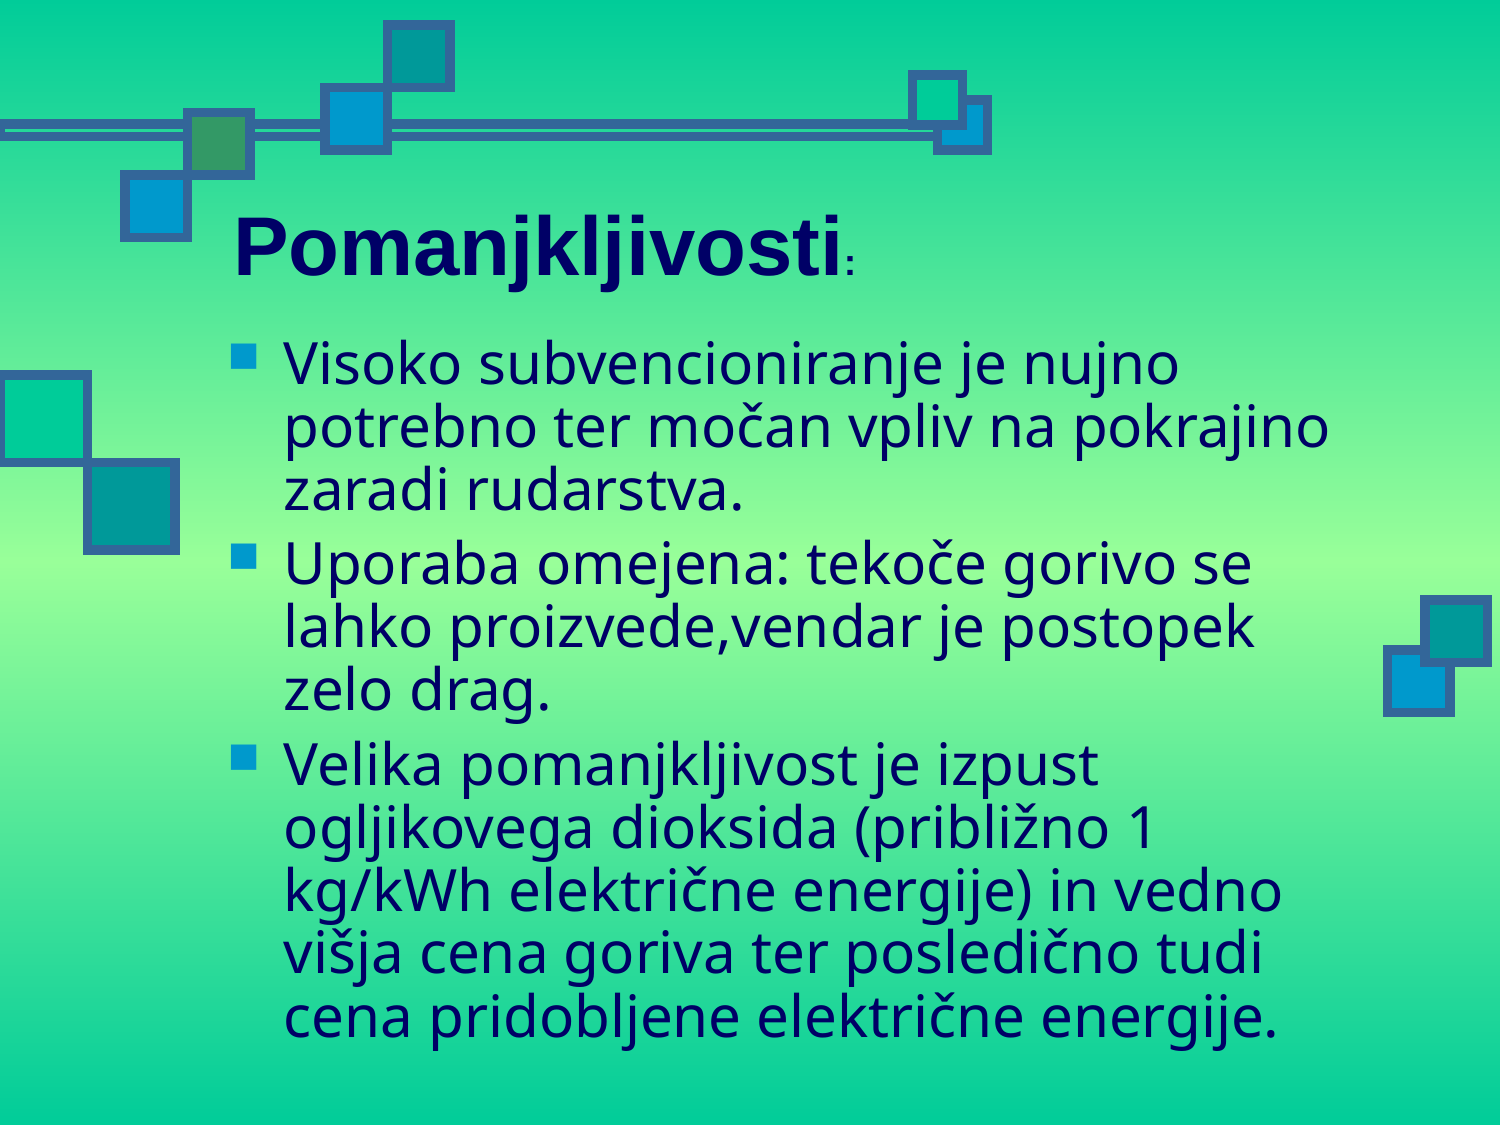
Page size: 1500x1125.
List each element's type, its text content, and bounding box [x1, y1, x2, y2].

text_box Pomanjkljivosti: [218, 196, 1164, 302]
list Visoko subvencioniranje je nujno potrebno ter močan vpliv na pokrajino zaradi rudarstva. Uporaba omejena: tekoče gorivo se lahko proizvede,vendar je postopek zelo drag. Velika pomanjkljivost je izpust ogljikovega dioksida (približno 1 kg/kWh električne energije) in vedno višja cena goriva ter posledično tudi cena pridobljene električne energije. [212, 326, 1375, 1013]
